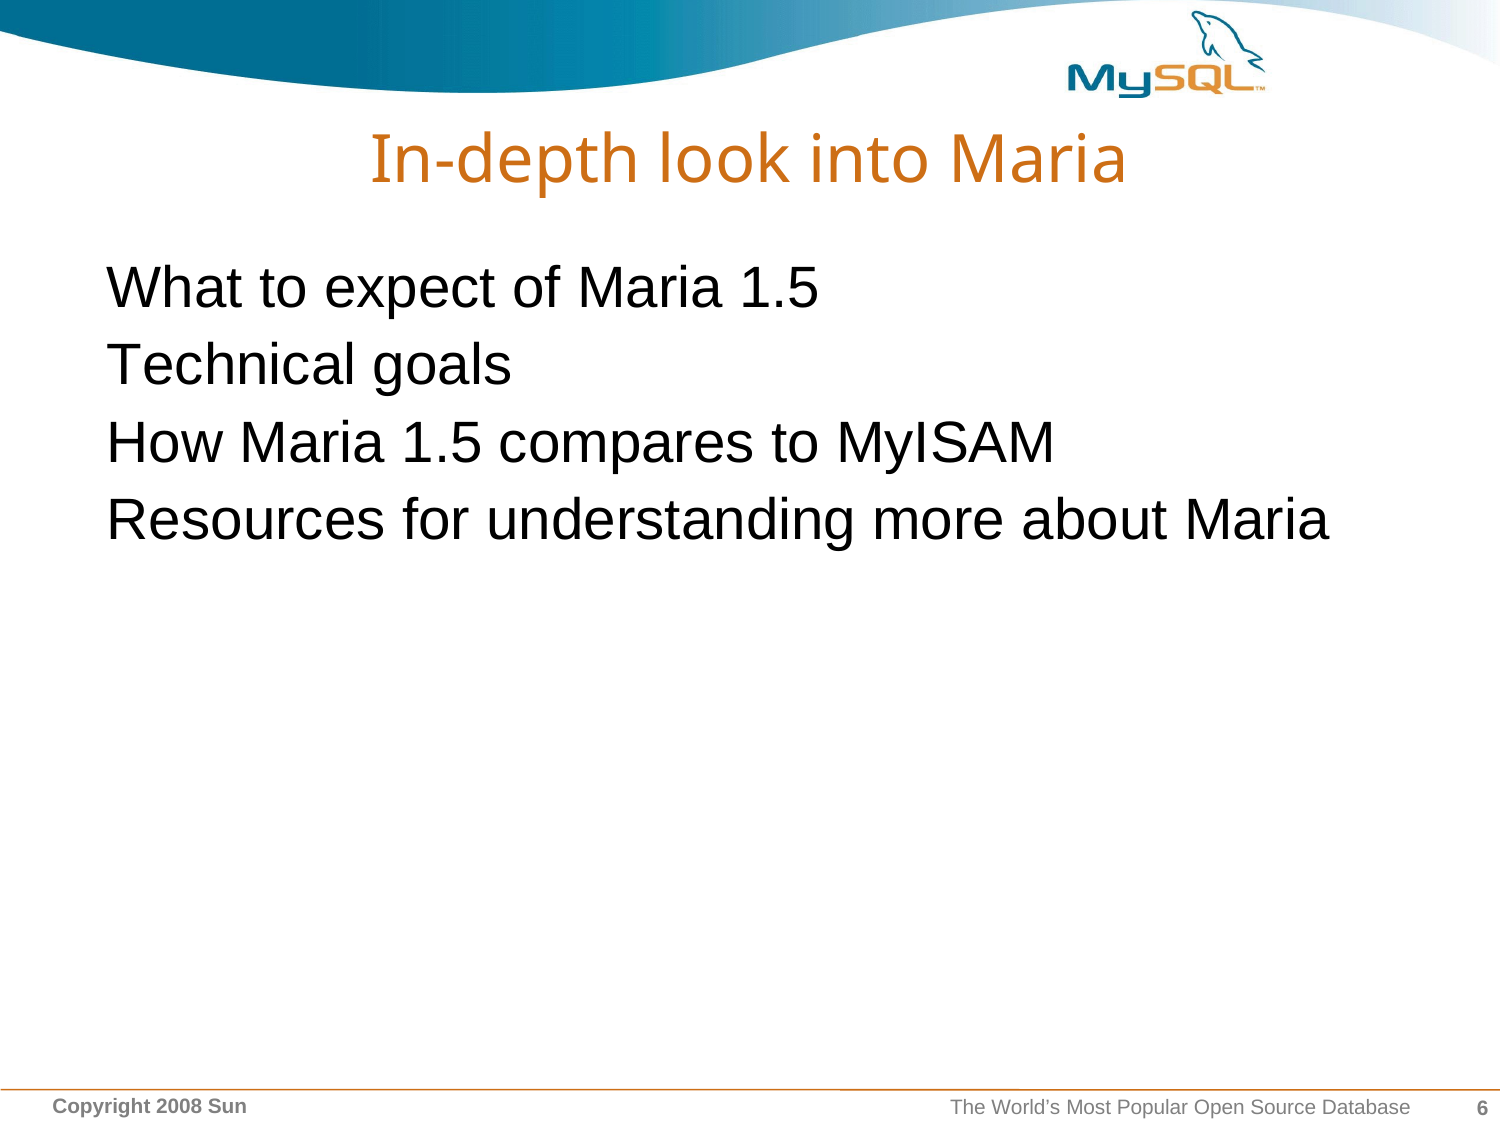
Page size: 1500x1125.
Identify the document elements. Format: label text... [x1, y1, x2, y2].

title In-depth look into Maria [0, 87, 1500, 226]
list What to expect of Maria 1.5 Technical goals How Maria 1.5 compares to MyISAM Resources for understanding more about Maria [92, 247, 1437, 1110]
picture [613, 0, 1500, 87]
picture [1098, 71, 1107, 87]
picture [0, 31, 326, 87]
picture [1075, 71, 1085, 87]
